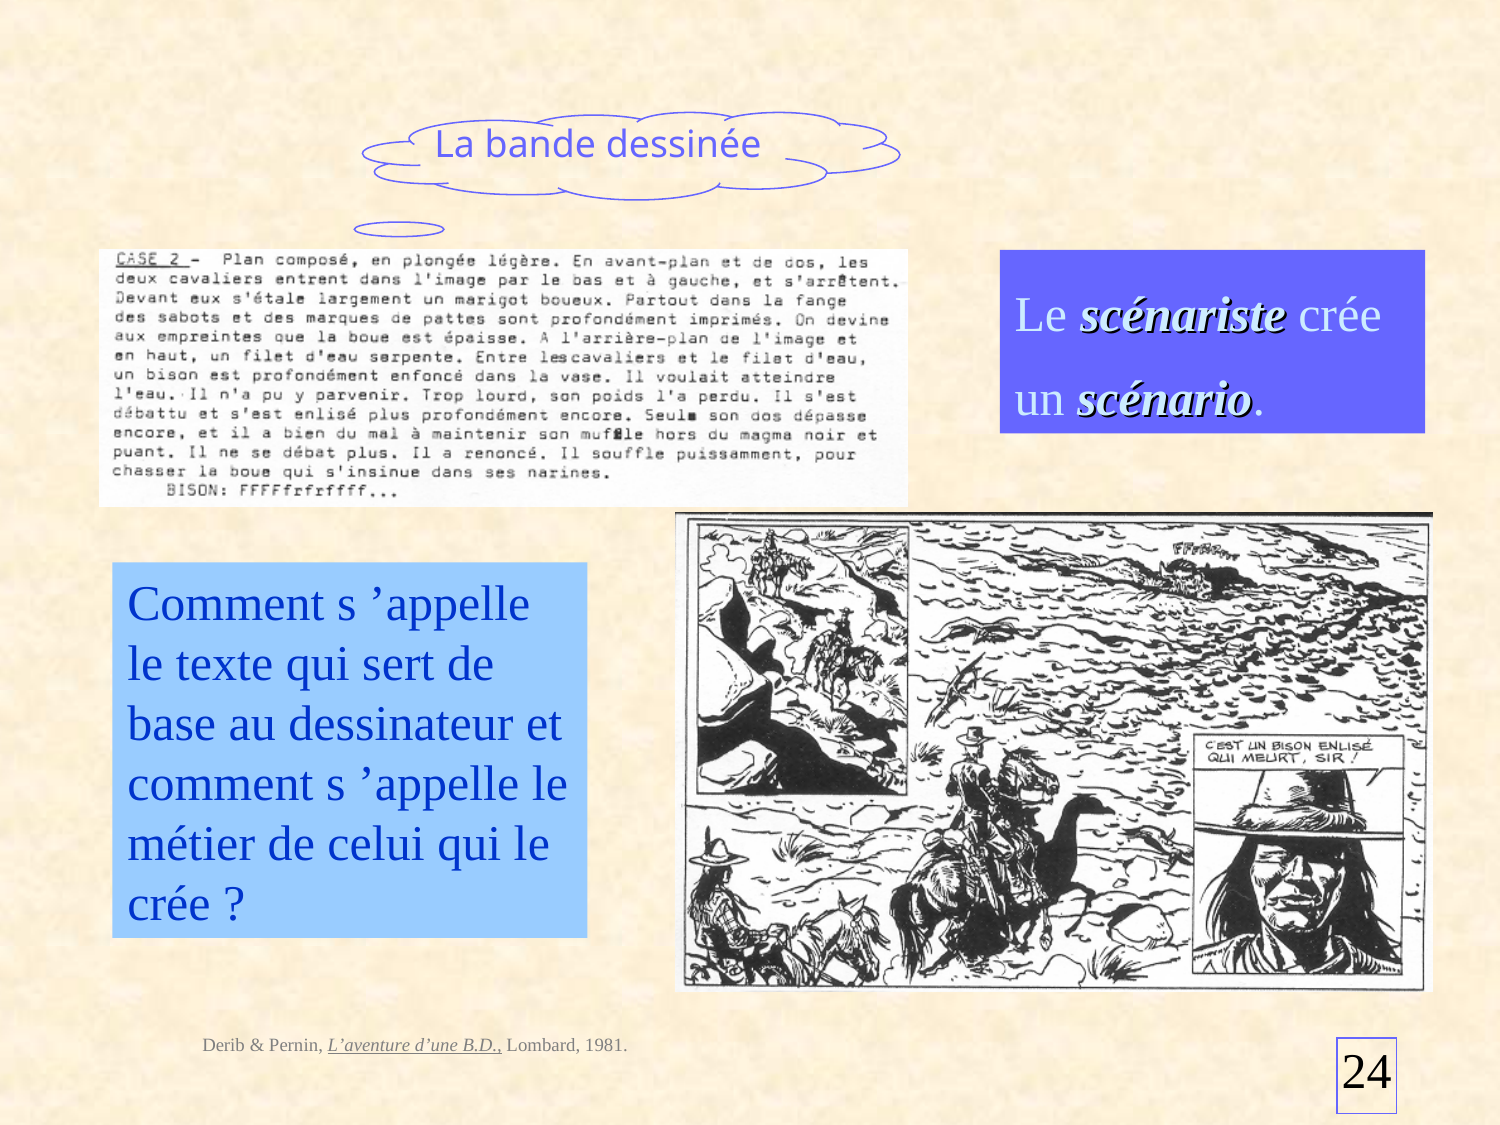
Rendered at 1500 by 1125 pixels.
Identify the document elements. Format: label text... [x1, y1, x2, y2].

picture [0, 0, 1500, 1125]
text_box Derib & Pernin, L’aventure d’une B.D., Lombard, 1981. [187, 1025, 751, 1063]
text_box Le scénariste crée un scénario. [999, 249, 1426, 434]
text_box Comment s ’appelle le texte qui sert de base au dessinateur et comment s ’appelle le métier de celui qui le crée ? [112, 562, 588, 938]
